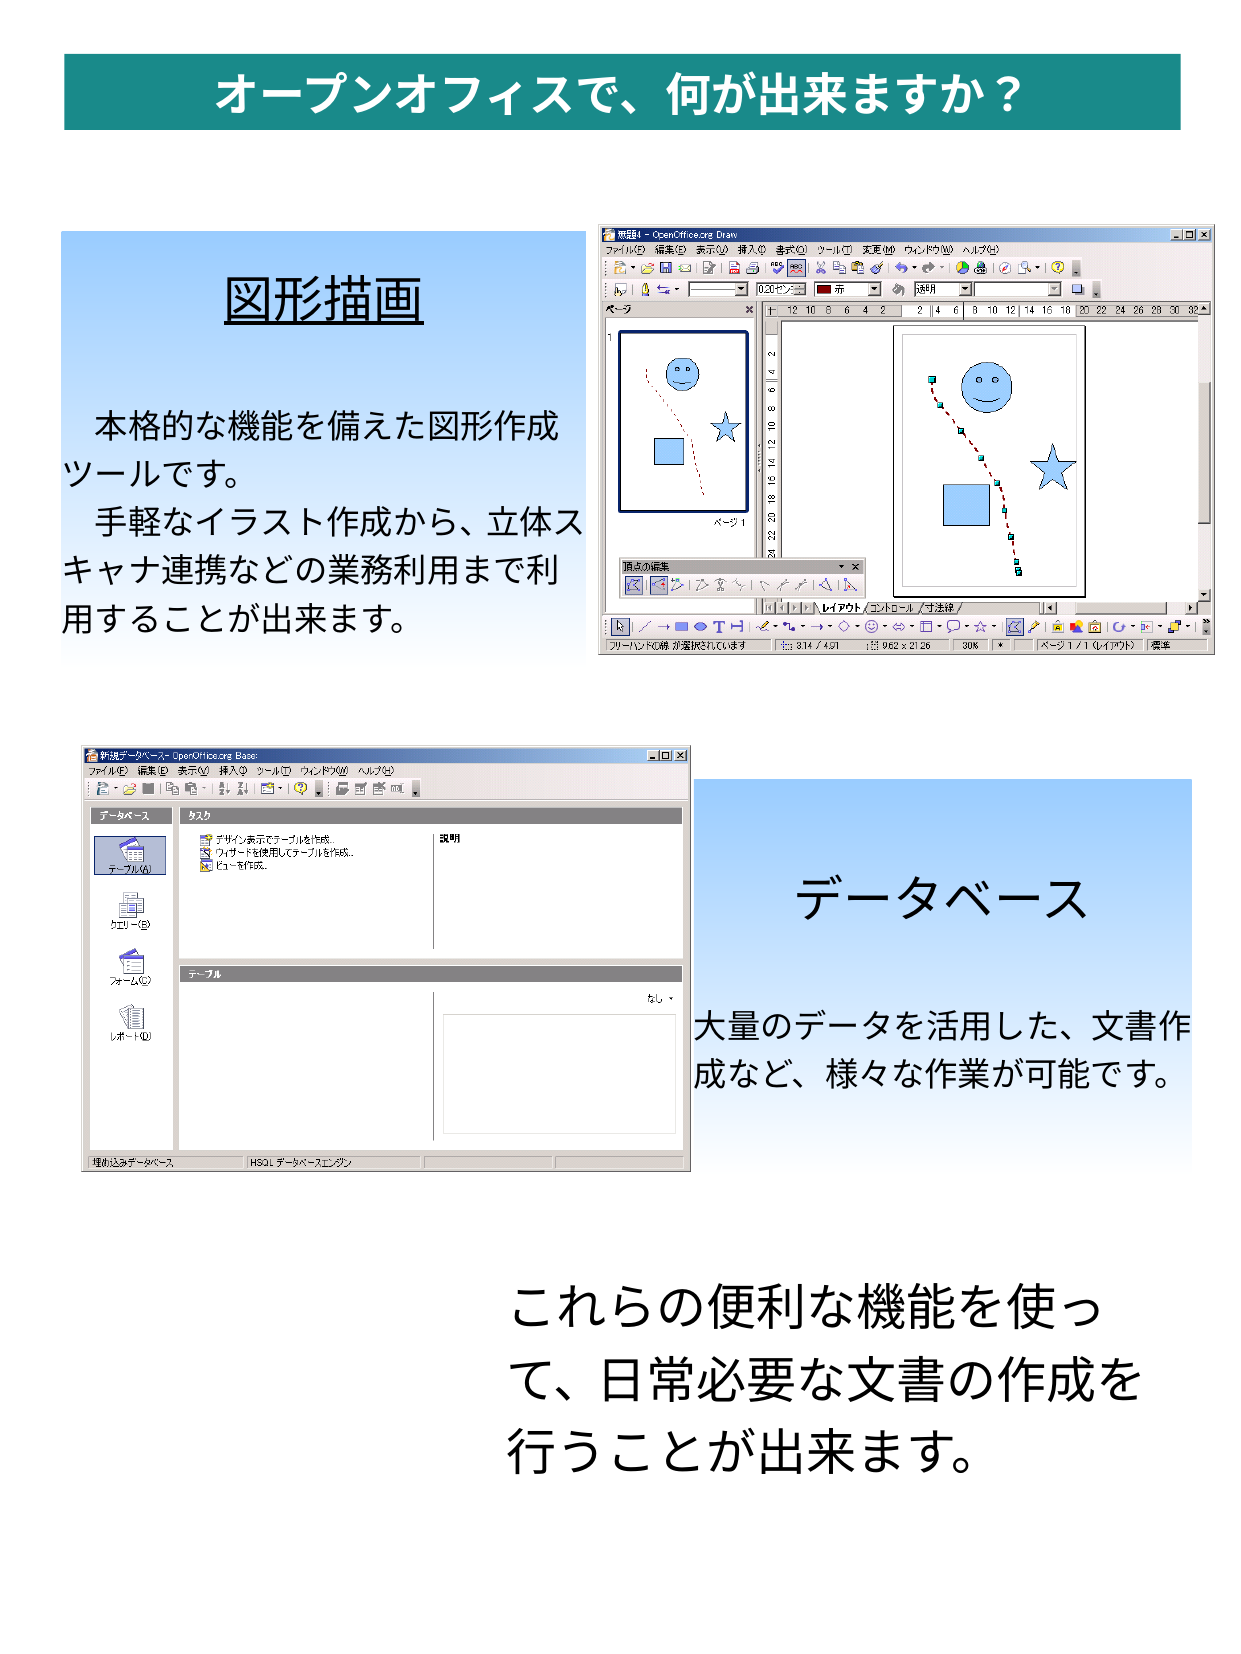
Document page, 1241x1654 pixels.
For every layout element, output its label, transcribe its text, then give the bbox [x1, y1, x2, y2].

text_box これらの便利な機能を使って、日常必要な文書の作成を行うことが出来ます。 [505, 1299, 1146, 1522]
picture [81, 745, 691, 1172]
text_box データベース 大量のデータを活用した、文書作成など、様々な作業が可能です。 [693, 779, 1192, 1176]
text_box 図形描画 本格的な機能を備えた図形作成ツールです。 手軽なイラスト作成から、立体スキャナ連携などの業務利用まで利用することが出来ます。 [61, 231, 586, 669]
picture [598, 224, 1215, 655]
title オープンオフィスで、何が出来ますか？ [64, 53, 1181, 130]
